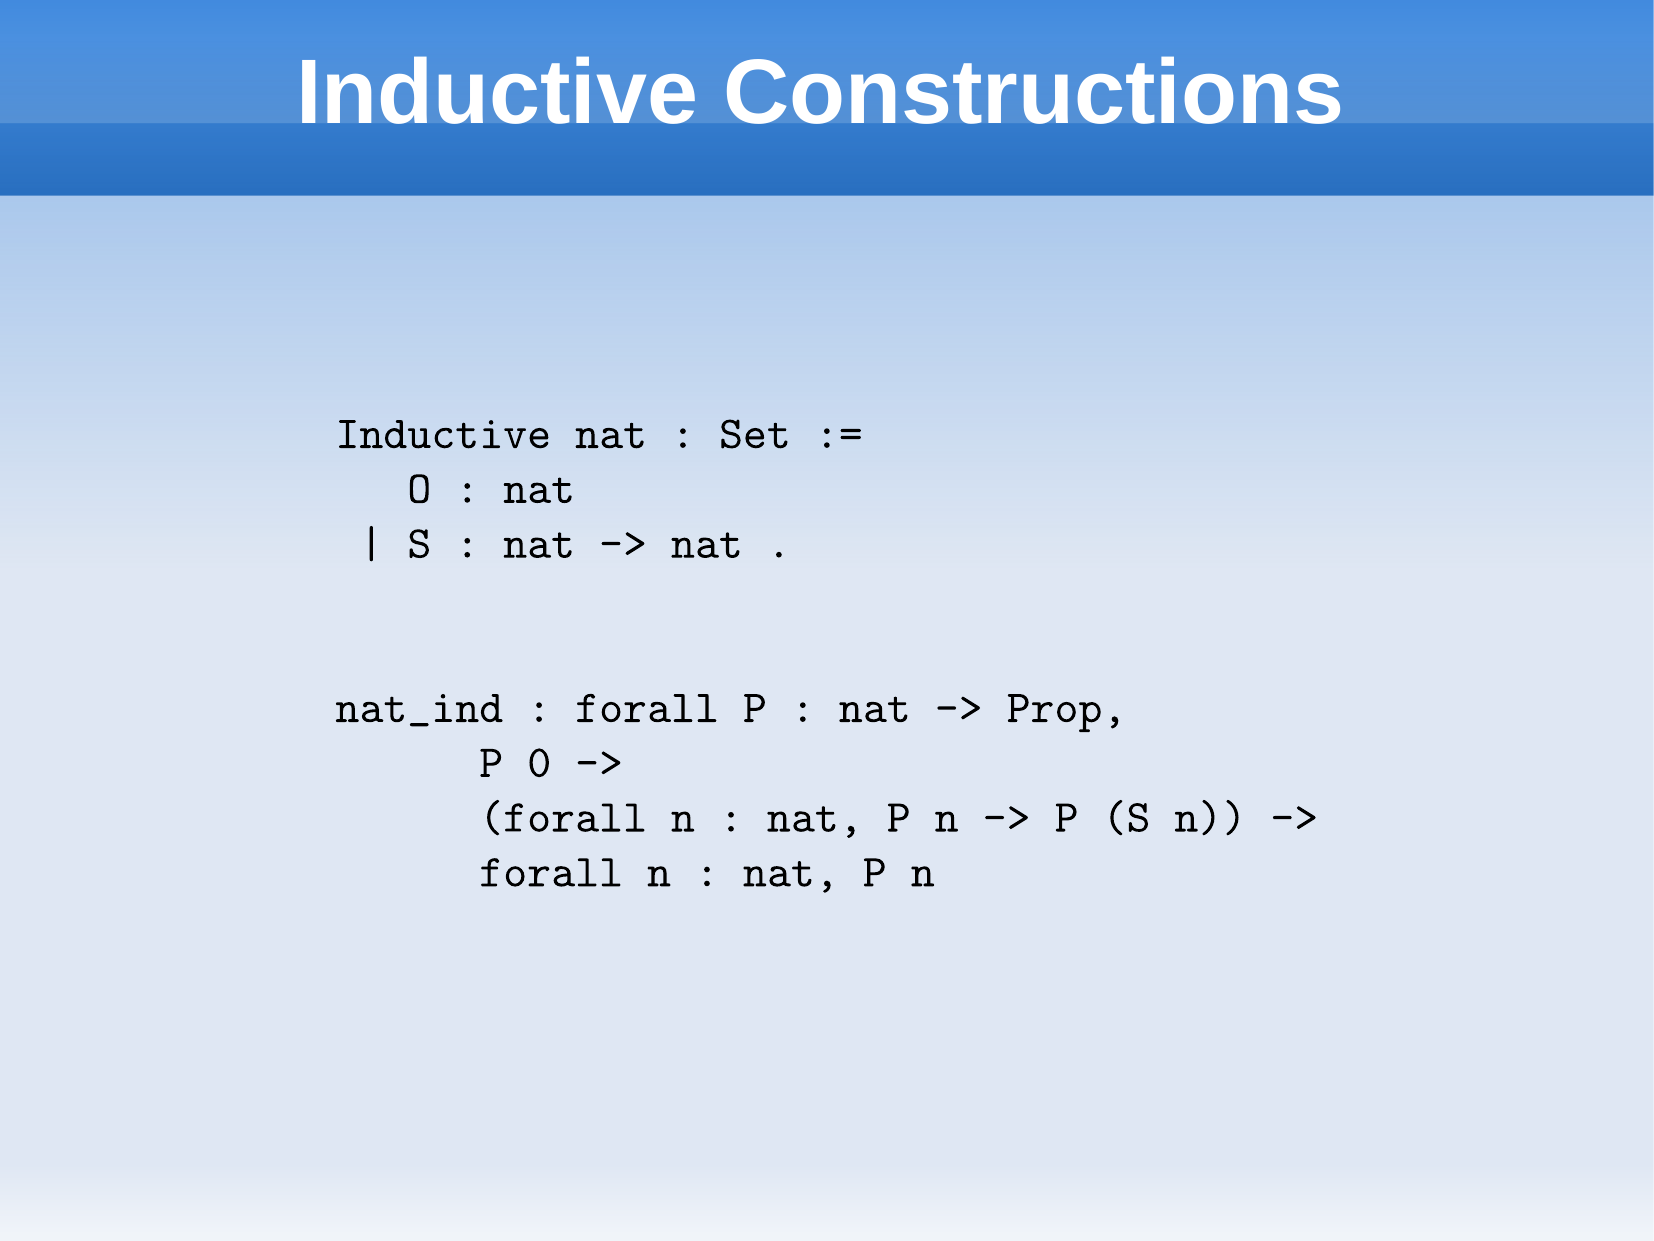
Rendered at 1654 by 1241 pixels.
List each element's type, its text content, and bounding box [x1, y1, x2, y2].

text_box [335, 419, 1319, 893]
title Inductive Constructions [76, 0, 1565, 188]
picture [0, 0, 1654, 1241]
